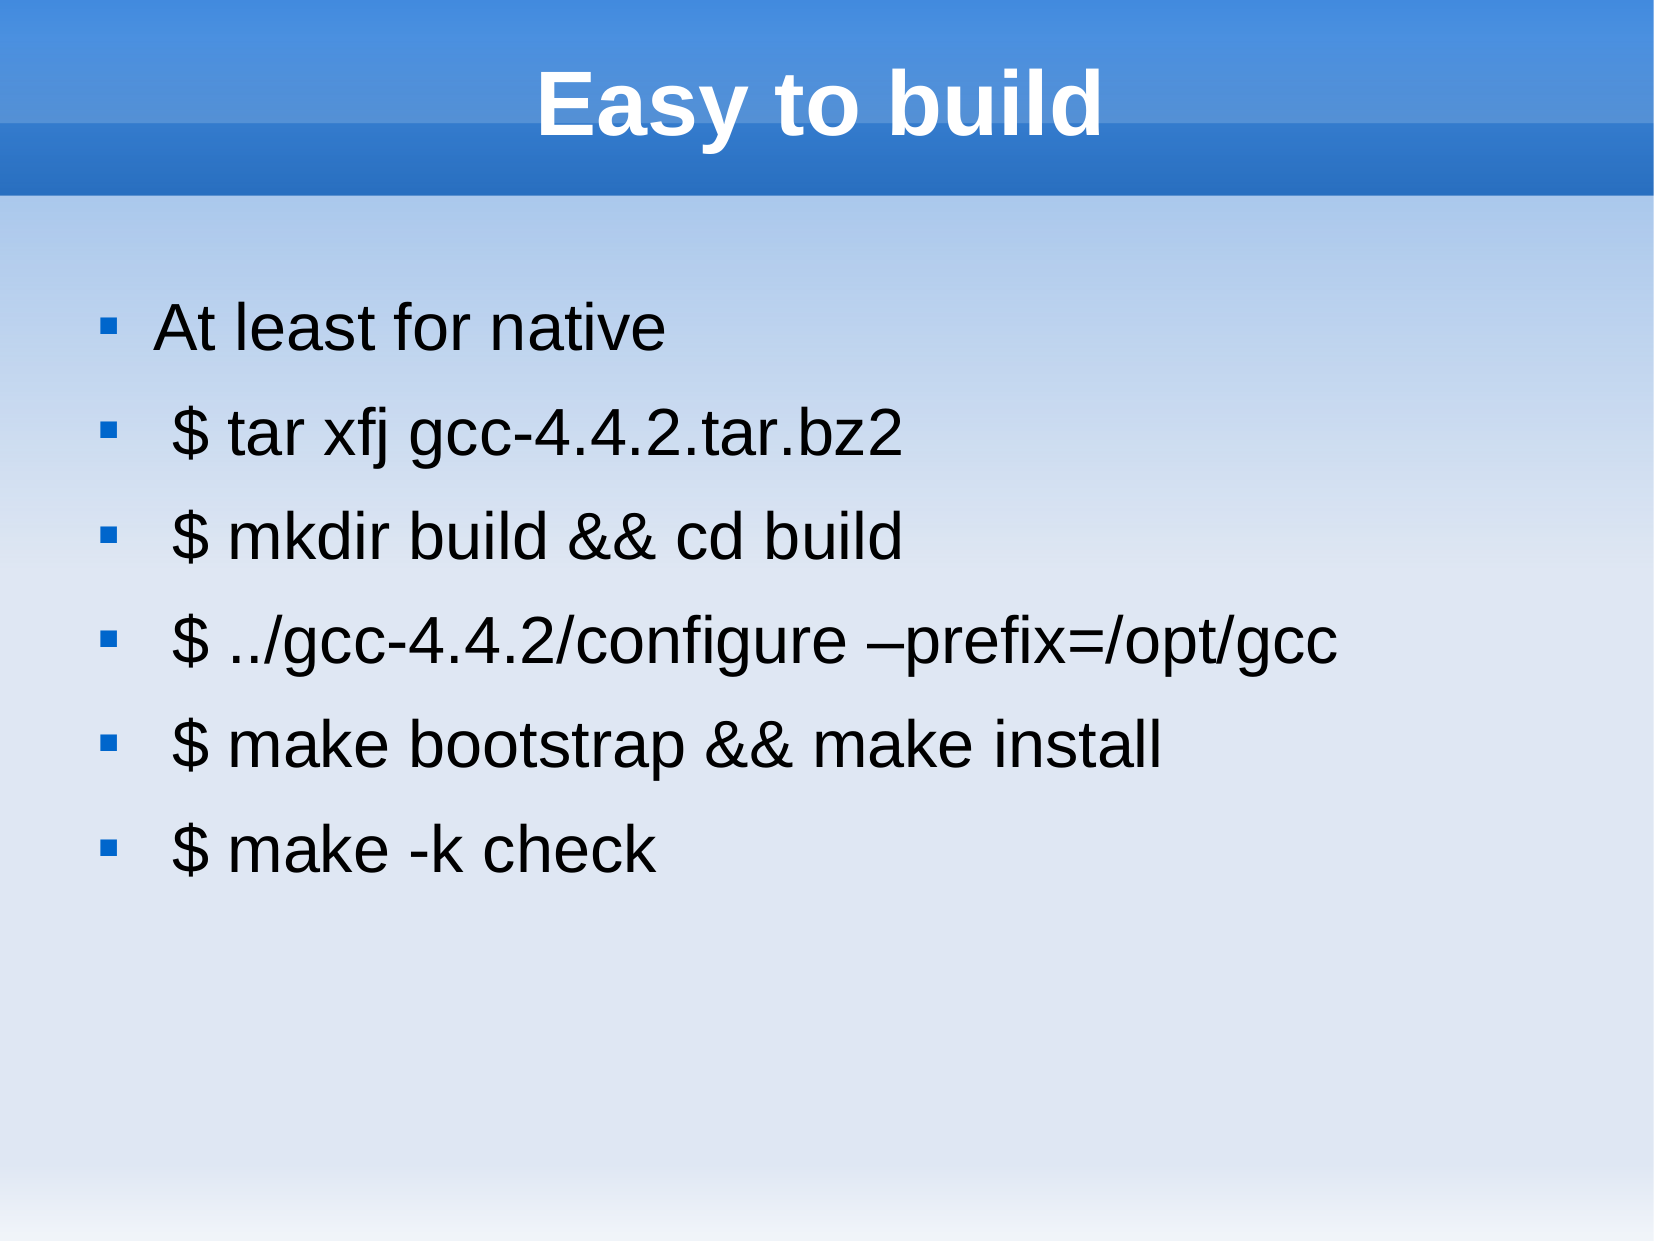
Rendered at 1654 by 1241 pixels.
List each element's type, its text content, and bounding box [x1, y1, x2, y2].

list At least for native $ tar xfj gcc-4.4.2.tar.bz2 $ mkdir build && cd build $ ../gcc-4.4.2/configure –prefix=/opt/gcc $ make bootstrap && make install $ make -k check [82, 290, 1571, 1094]
title Easy to build [76, 7, 1565, 200]
picture [0, 0, 1654, 1241]
